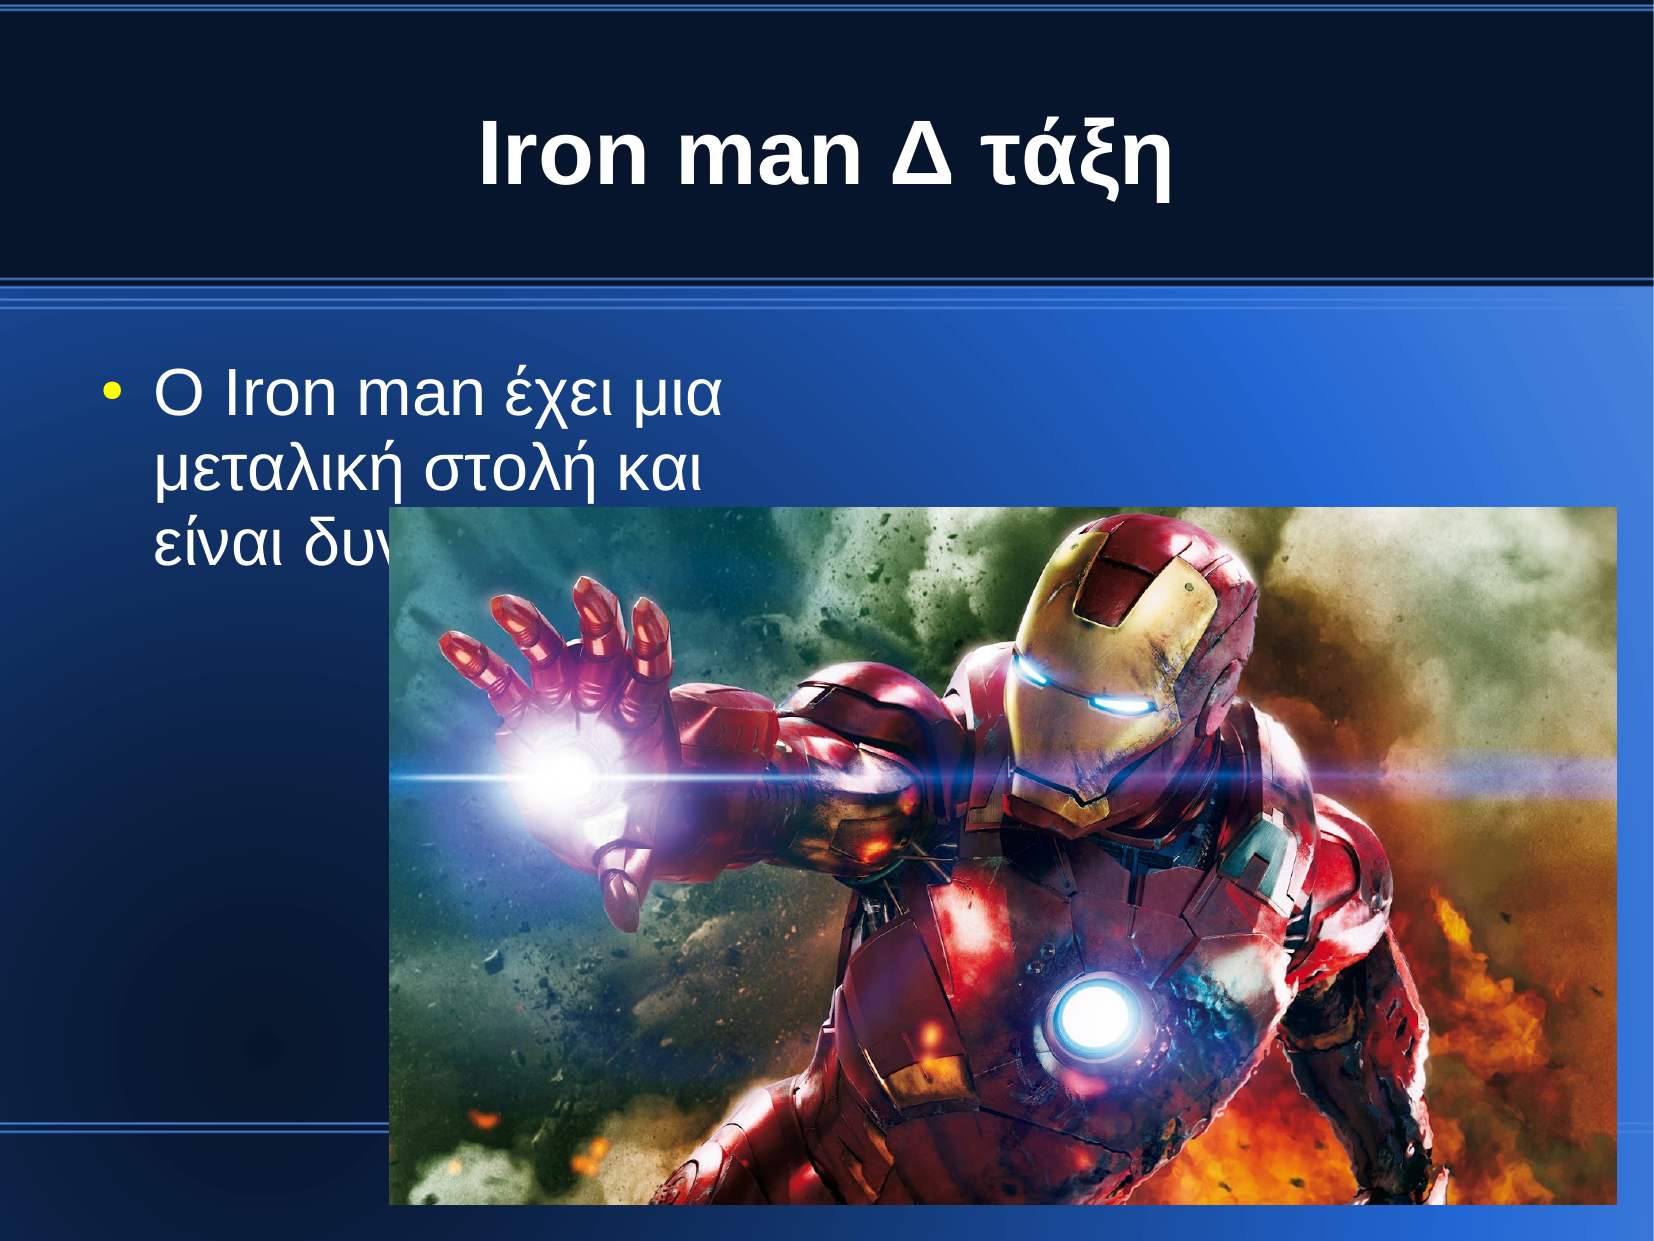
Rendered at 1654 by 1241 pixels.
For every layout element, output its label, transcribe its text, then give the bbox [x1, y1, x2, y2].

picture [0, 0, 1654, 1241]
list Ο Iron man έχει μια μεταλική στολή και είναι δυνατός. [82, 355, 809, 1058]
title Iron man Δ τάξη [82, 49, 1571, 257]
